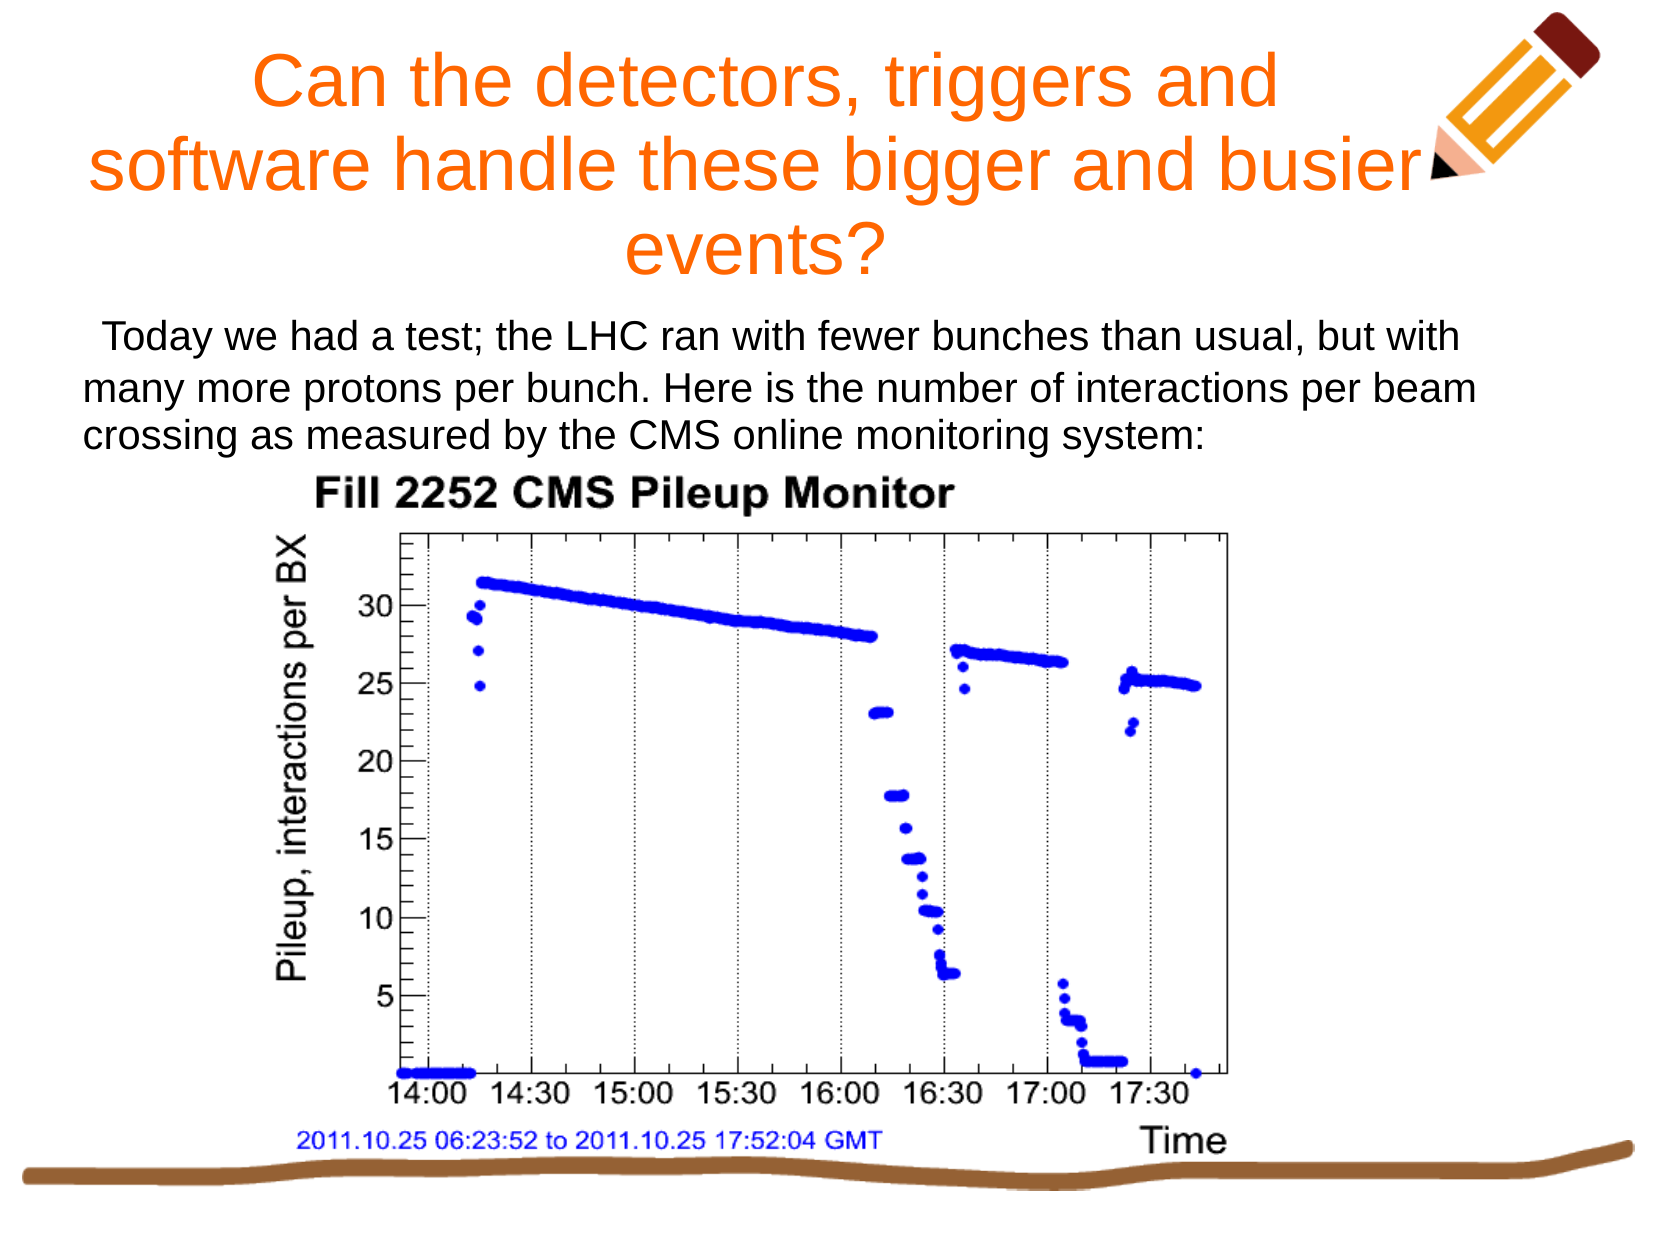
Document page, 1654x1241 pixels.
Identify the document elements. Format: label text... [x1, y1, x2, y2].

subtitle Today we had a test; the LHC ran with fewer bunches than usual, but with many more protons per bunch. Here is the number of interactions per beam crossing as measured by the CMS online monitoring system: [82, 290, 1571, 1122]
title Can the detectors, triggers and software handle these bigger and busier events? [82, 59, 1430, 271]
picture [22, 464, 1635, 1191]
picture [1430, 12, 1601, 181]
